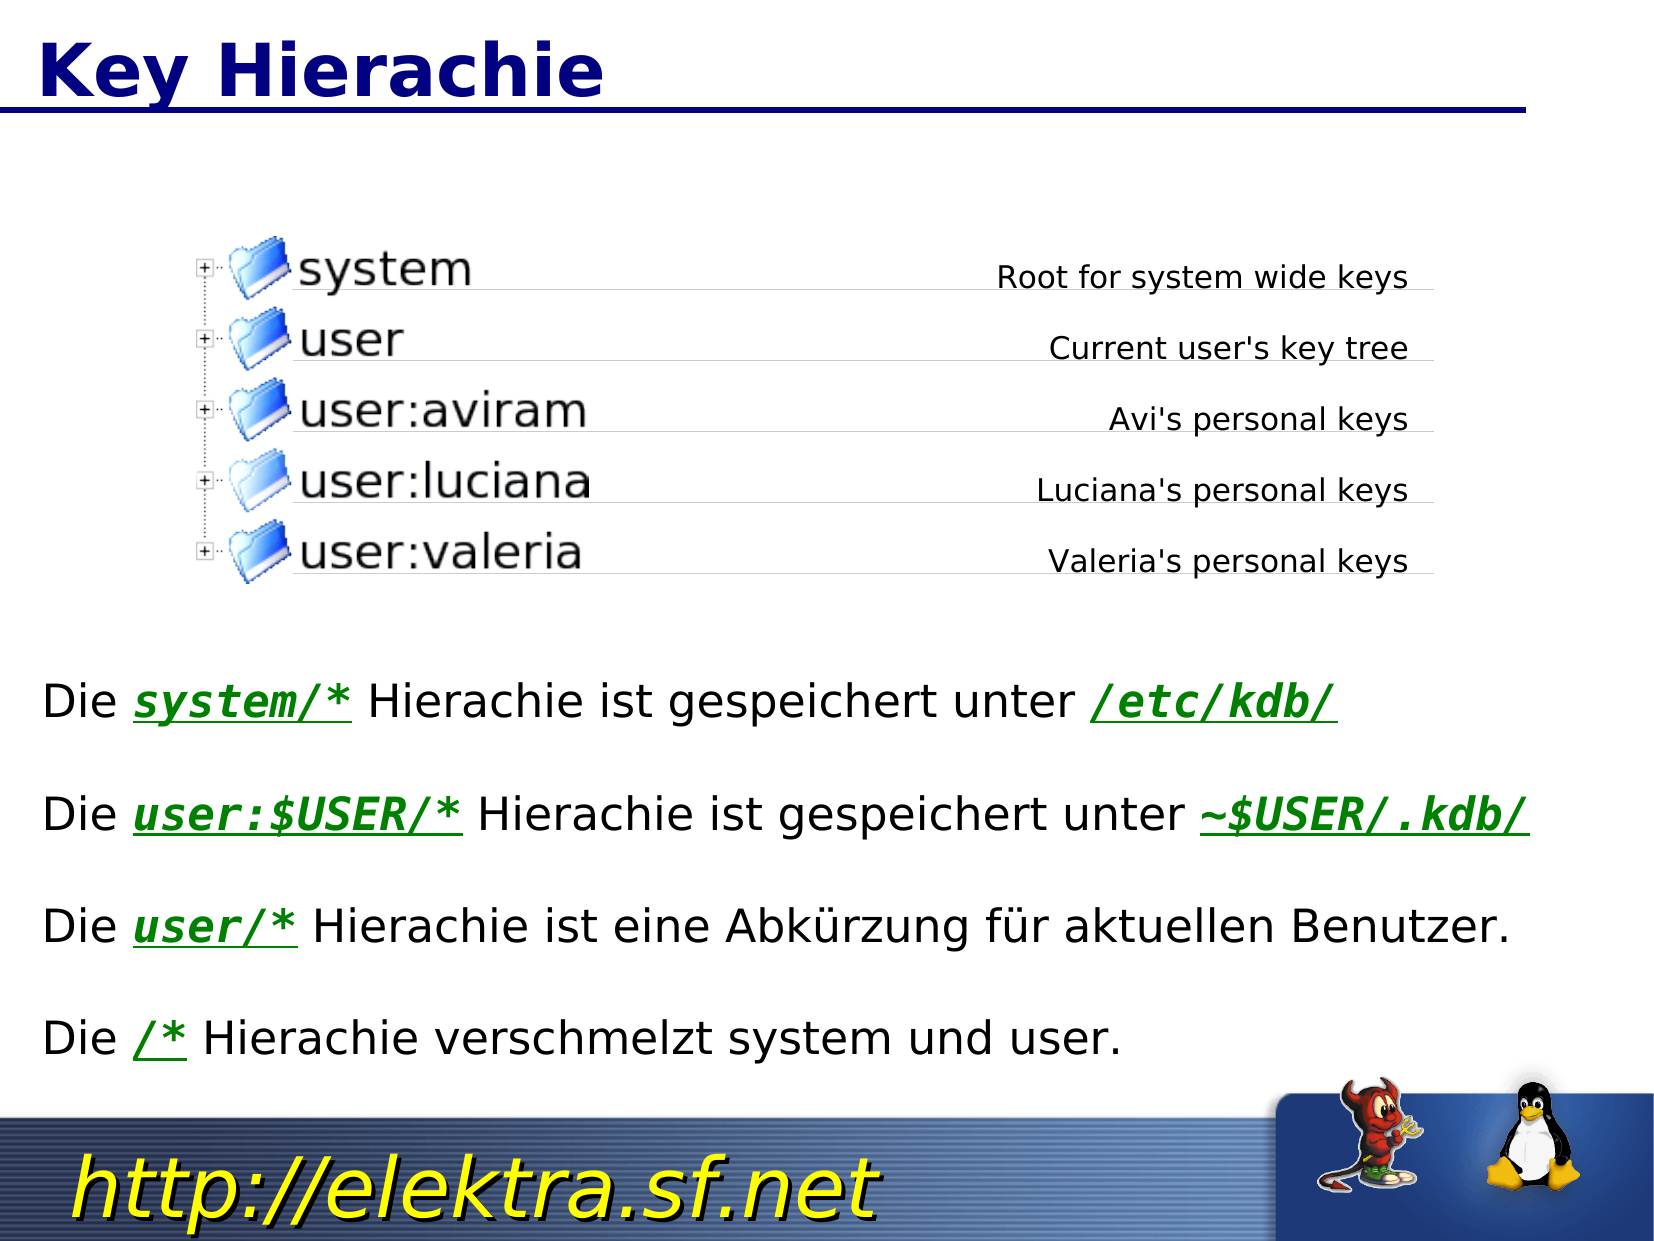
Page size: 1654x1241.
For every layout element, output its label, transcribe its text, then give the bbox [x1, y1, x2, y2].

list Die system/* Hierachie ist gespeichert unter /etc/kdb/ Die user:$USER/* Hierachie ist gespeichert unter ~$USER/.kdb/ Die user/* Hierachie ist eine Abkürzung für aktuellen Benutzer. Die /* Hierachie verschmelzt system und user. [26, 663, 1637, 1070]
picture [0, 1061, 1654, 1241]
text_box Avi's personal keys [1004, 400, 1410, 438]
text_box Root for system wide keys [996, 258, 1410, 296]
picture [196, 236, 589, 584]
text_box Key Hierachie [22, 14, 1611, 126]
text_box Current user's key tree [1004, 329, 1410, 367]
text_box Luciana's personal keys [1036, 470, 1410, 509]
text_box Valeria's personal keys [967, 541, 1410, 580]
